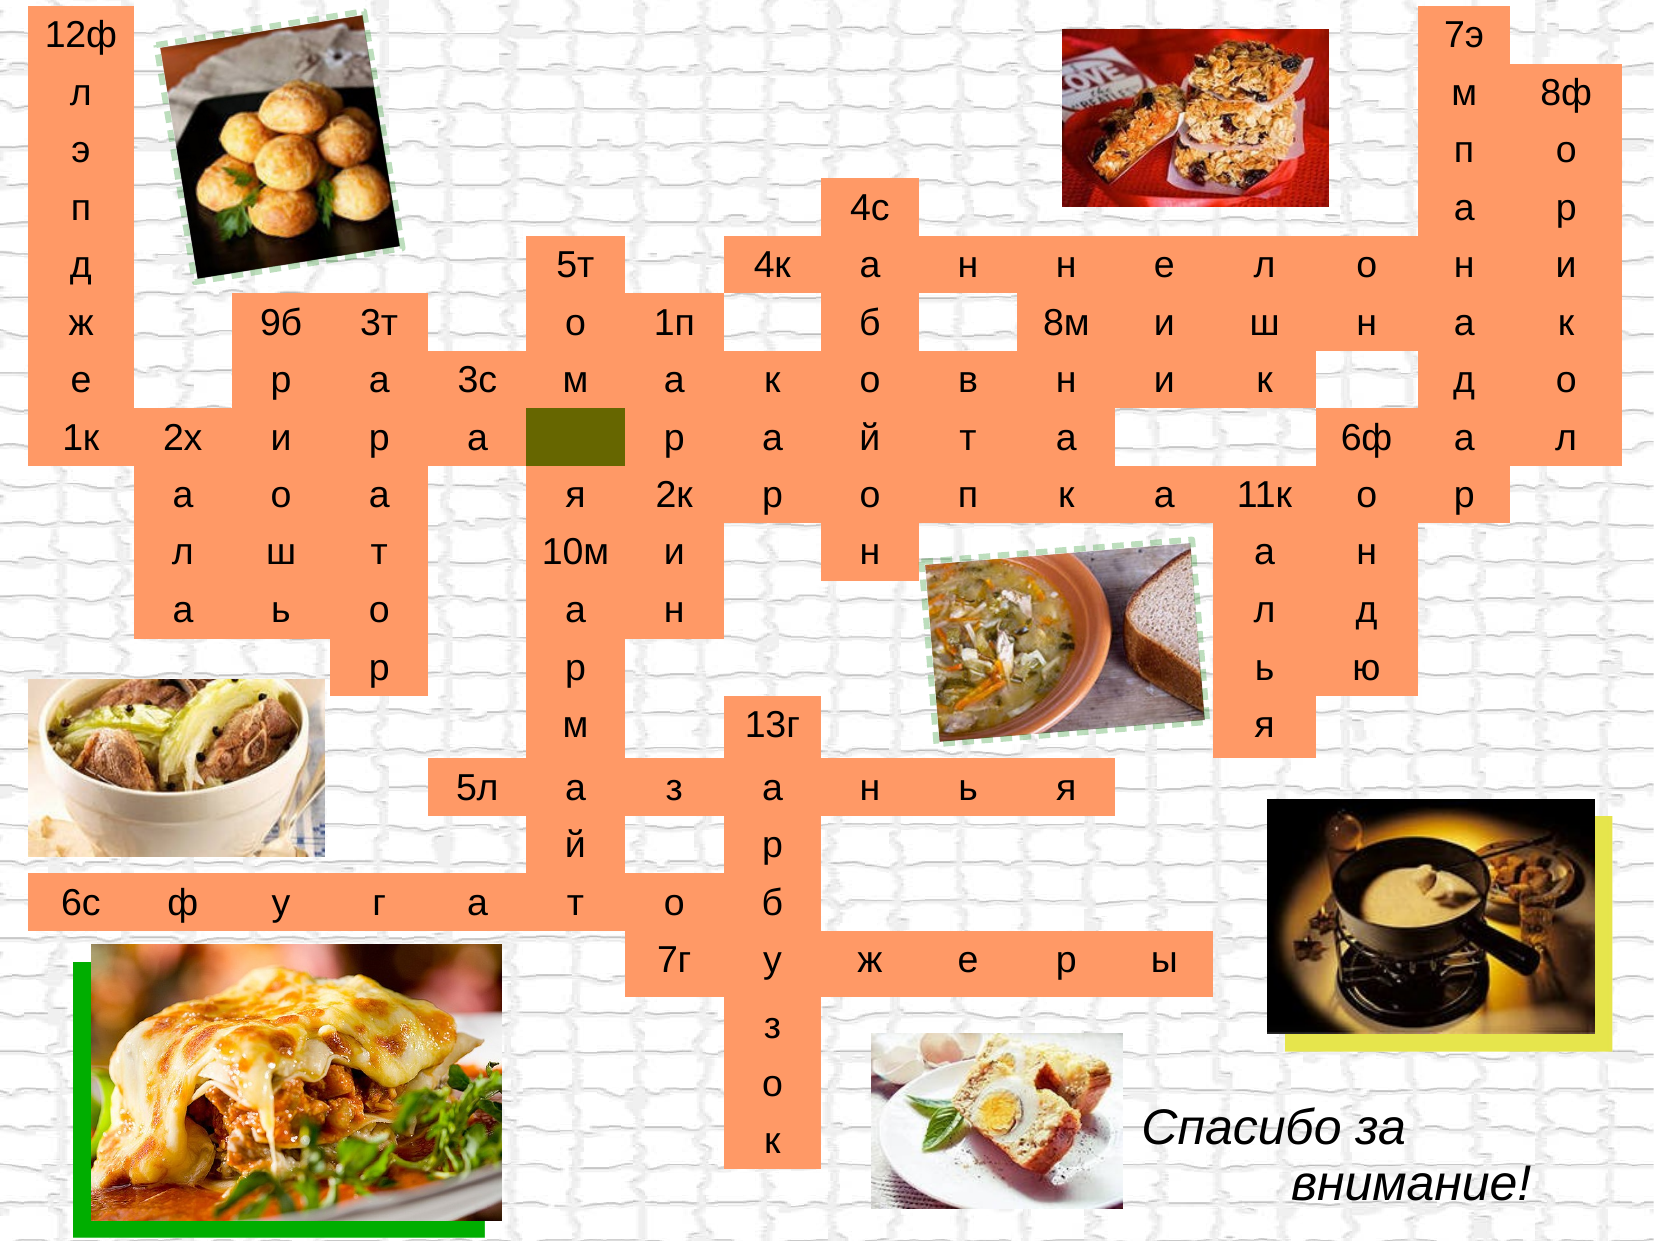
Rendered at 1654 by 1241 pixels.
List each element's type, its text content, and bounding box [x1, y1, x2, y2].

table_cell а [625, 351, 724, 408]
table_cell [1115, 523, 1213, 581]
table_cell [821, 581, 919, 639]
table_cell [1213, 1054, 1316, 1099]
table_cell к [1510, 293, 1622, 351]
table_cell [821, 121, 919, 178]
table_cell [526, 121, 625, 178]
table_cell [330, 758, 428, 816]
table_cell и [232, 408, 330, 466]
table_cell я [1213, 696, 1316, 758]
table_cell [1418, 639, 1510, 696]
table_cell е [1115, 236, 1213, 293]
table_cell м [526, 351, 625, 408]
table_cell г [330, 873, 428, 931]
table_cell [330, 931, 428, 944]
table_cell [821, 639, 919, 696]
table_cell [232, 639, 330, 696]
table_cell [134, 64, 169, 121]
table_cell [1510, 1054, 1622, 1099]
table_cell у [232, 873, 330, 931]
table_cell [1115, 873, 1213, 931]
table_cell л [134, 523, 232, 581]
table_cell [919, 639, 935, 696]
table_cell [625, 696, 724, 758]
table_header [1115, 6, 1213, 29]
table_cell [526, 931, 625, 997]
table_cell [1195, 581, 1213, 639]
table_cell д [1316, 581, 1418, 639]
table_cell н [1418, 236, 1510, 293]
table_cell а [428, 408, 526, 466]
table_cell [919, 523, 1017, 563]
table_cell [919, 293, 1017, 351]
table_cell [1017, 523, 1115, 555]
table_cell [134, 931, 232, 944]
table_cell [1613, 873, 1622, 931]
table_cell н [1316, 293, 1418, 351]
table_cell е [919, 931, 1017, 997]
table_cell к [724, 351, 821, 408]
table_cell [381, 121, 428, 178]
table_cell [134, 857, 232, 873]
table_cell [1510, 466, 1622, 523]
table_cell [325, 758, 330, 816]
table_cell [428, 639, 526, 696]
table_cell [428, 931, 526, 997]
table_cell [526, 997, 625, 1054]
table_cell а [428, 873, 526, 931]
table_cell [821, 1112, 871, 1169]
table_cell к [1213, 351, 1316, 408]
table_cell к [724, 1112, 821, 1169]
table_cell [1213, 997, 1316, 1054]
table_cell [1115, 997, 1213, 1054]
table_cell [1510, 523, 1622, 581]
table_cell т [526, 873, 625, 931]
table_cell [919, 873, 1017, 931]
table_cell 3с [428, 351, 526, 408]
table_cell р [330, 408, 428, 466]
table_cell [1510, 997, 1622, 1054]
table_cell ж [821, 931, 919, 997]
table_cell н [625, 581, 724, 639]
table_header [134, 6, 232, 64]
table_cell [1316, 178, 1418, 236]
table_cell р [724, 816, 821, 873]
table_cell о [526, 293, 625, 351]
table_cell [134, 639, 232, 679]
table_cell ь [1213, 639, 1316, 696]
table_cell а [526, 581, 625, 639]
table_cell [1510, 696, 1622, 758]
table_header [919, 6, 1017, 64]
table_cell з [625, 758, 724, 816]
table_cell н [821, 758, 919, 816]
table_cell [28, 857, 134, 873]
table_cell ь [919, 758, 1017, 816]
table_cell [919, 572, 925, 579]
table_cell 13г [724, 696, 821, 758]
table_cell 10м [526, 523, 625, 581]
table_cell [28, 581, 134, 639]
table_cell [28, 1054, 73, 1112]
table_cell [919, 178, 1017, 236]
table_cell н [1316, 523, 1418, 581]
table_cell т [919, 408, 1017, 466]
table_header 12ф [28, 6, 134, 64]
table_cell п [28, 178, 134, 236]
table_cell о [330, 581, 428, 639]
table_cell [1418, 696, 1510, 758]
table_cell [428, 293, 526, 351]
table_cell 2к [625, 466, 724, 523]
table_cell [919, 64, 1017, 121]
table_cell п [1418, 121, 1510, 178]
table_cell [1115, 207, 1213, 236]
table_header [526, 6, 625, 64]
table_cell ш [232, 523, 330, 581]
table_cell [390, 178, 428, 236]
table_cell [502, 1112, 526, 1169]
table_cell [919, 696, 1017, 758]
table_cell [821, 1054, 871, 1112]
table_cell [919, 581, 930, 639]
table_cell [625, 1112, 724, 1169]
table_cell а [1213, 523, 1316, 581]
table_cell [1115, 816, 1213, 873]
table_cell д [28, 236, 134, 293]
table_cell ы [1115, 931, 1213, 997]
picture [1062, 29, 1329, 207]
table_cell о [1316, 466, 1418, 523]
table_cell [1213, 207, 1316, 236]
table_cell 4к [724, 236, 821, 293]
table_cell а [724, 408, 821, 466]
table_cell [625, 64, 724, 121]
table_cell о [724, 1054, 821, 1112]
table_cell [325, 696, 330, 758]
table_cell [1213, 408, 1316, 466]
table_cell [1213, 816, 1267, 873]
table_cell [428, 64, 526, 121]
table_cell [1418, 523, 1510, 581]
table_header [1017, 6, 1115, 64]
table_cell о [625, 873, 724, 931]
picture [1267, 799, 1595, 1034]
table_cell [428, 696, 526, 758]
picture [0, 0, 1654, 1241]
table_header 7э [1418, 6, 1510, 64]
table_cell [1115, 408, 1213, 466]
table_cell й [526, 816, 625, 873]
table_cell н [1017, 351, 1115, 408]
table_cell [724, 523, 821, 581]
table_cell 8ф [1510, 64, 1622, 121]
table_cell 6с [28, 873, 134, 931]
table_cell [1213, 873, 1267, 931]
table_cell л [28, 64, 134, 121]
table_cell и [1510, 236, 1622, 293]
table_cell [526, 178, 625, 236]
table_cell и [625, 523, 724, 581]
table_cell [1017, 121, 1062, 178]
table_cell у [724, 931, 821, 997]
table_cell 1к [28, 408, 134, 466]
table_cell [1510, 639, 1622, 696]
table_header [625, 6, 724, 64]
table_cell о [232, 466, 330, 523]
table_cell [625, 997, 724, 1054]
table_cell [428, 121, 526, 178]
table_cell а [1017, 408, 1115, 466]
table_cell [1115, 758, 1213, 816]
table_header [1510, 6, 1622, 64]
table_cell [1316, 696, 1418, 758]
table_cell р [330, 639, 428, 696]
table_cell й [821, 408, 919, 466]
table_cell о [821, 351, 919, 408]
table_cell [1017, 873, 1115, 931]
table_cell [134, 121, 178, 178]
table_cell ф [134, 873, 232, 931]
table_cell 8м [1017, 293, 1115, 351]
table_cell [428, 581, 526, 639]
table_cell б [821, 293, 919, 351]
table_cell [330, 696, 428, 758]
table_cell ь [232, 581, 330, 639]
table_cell [134, 178, 188, 236]
table_cell [330, 236, 428, 293]
table_cell 11к [1213, 466, 1316, 523]
table_cell [1316, 351, 1418, 408]
table_cell н [1017, 236, 1115, 293]
table_cell о [821, 466, 919, 523]
table_cell [821, 696, 919, 758]
table_cell е [28, 351, 134, 408]
table_cell м [1418, 64, 1510, 121]
table_cell о [1510, 351, 1622, 408]
table_cell м [526, 696, 625, 758]
table_cell [821, 997, 919, 1054]
table_cell [1418, 581, 1510, 639]
table_cell [526, 408, 625, 466]
table_cell и [1115, 351, 1213, 408]
table_cell в [919, 351, 1017, 408]
table_cell [1329, 121, 1418, 178]
table_cell [919, 121, 1017, 178]
table_cell [428, 816, 526, 873]
table_cell [821, 873, 919, 931]
table_cell [724, 121, 821, 178]
table_cell а [821, 236, 919, 293]
table_header [330, 6, 428, 64]
table_cell [919, 816, 1017, 873]
table_cell [1316, 1054, 1418, 1099]
table_cell д [1418, 351, 1510, 408]
table_cell [330, 816, 428, 873]
table_cell [502, 997, 526, 1054]
table_cell [1017, 178, 1115, 236]
table_header [232, 6, 330, 33]
table_header [724, 6, 821, 64]
table_cell [724, 581, 821, 639]
table_cell р [1510, 178, 1622, 236]
table_cell о [1316, 236, 1418, 293]
table_cell [1115, 696, 1213, 758]
table_cell а [1115, 466, 1213, 523]
table_cell а [330, 351, 428, 408]
table_cell [1316, 758, 1418, 799]
table_cell [1199, 639, 1213, 696]
table_cell [428, 523, 526, 581]
table_cell р [625, 408, 724, 466]
table_cell [1613, 816, 1622, 873]
table_cell з [724, 997, 821, 1054]
table_cell а [134, 581, 232, 639]
table_cell [1017, 816, 1115, 873]
table_cell [724, 178, 821, 236]
table_cell 5т [526, 236, 625, 293]
table_cell [1418, 1054, 1510, 1099]
table_cell [428, 466, 526, 523]
table_cell л [1213, 236, 1316, 293]
table_cell р [1017, 931, 1115, 997]
table_cell [1510, 581, 1622, 639]
table_cell [428, 236, 526, 293]
table_header [821, 6, 919, 64]
table_cell а [134, 466, 232, 523]
table_cell р [724, 466, 821, 523]
table_cell [625, 121, 724, 178]
table_cell и [1115, 293, 1213, 351]
table_cell э [28, 121, 134, 178]
table_cell [28, 466, 134, 523]
table_cell 2х [134, 408, 232, 466]
table_cell а [526, 758, 625, 816]
table_cell [625, 639, 724, 696]
table_cell [625, 178, 724, 236]
table_cell 5л [428, 758, 526, 816]
table_cell ж [28, 293, 134, 351]
table_cell [919, 997, 1017, 1033]
table_cell я [526, 466, 625, 523]
table_cell [28, 639, 134, 679]
table_cell 6ф [1316, 408, 1418, 466]
table_cell 1п [625, 293, 724, 351]
table_cell [1418, 758, 1510, 799]
table_cell [502, 1054, 526, 1112]
table_cell [134, 293, 232, 351]
table_cell [526, 64, 625, 121]
table_cell т [330, 523, 428, 581]
table_cell [428, 178, 526, 236]
table_cell [821, 816, 919, 873]
table_cell [1213, 758, 1316, 816]
table_cell о [1510, 121, 1622, 178]
table_cell [134, 351, 232, 408]
table_cell а [1418, 178, 1510, 236]
table_cell [625, 236, 724, 293]
table_cell 9б [232, 293, 330, 351]
table_cell 7г [625, 931, 724, 997]
table_cell [232, 931, 330, 944]
table_cell а [1418, 293, 1510, 351]
table_cell [371, 64, 428, 121]
table_cell я [1017, 758, 1115, 816]
table_cell [1213, 931, 1267, 997]
table_cell [1017, 64, 1062, 121]
table_cell [724, 64, 821, 121]
table_cell [526, 1112, 625, 1169]
table_cell [724, 293, 821, 351]
table_cell [28, 523, 134, 581]
table_cell [625, 816, 724, 873]
table_cell [28, 931, 134, 997]
table_cell а [330, 466, 428, 523]
table_cell [1017, 728, 1115, 758]
table_cell р [526, 639, 625, 696]
table_cell [821, 64, 919, 121]
table_cell л [1213, 581, 1316, 639]
table_cell 4с [821, 178, 919, 236]
table_cell 3т [330, 293, 428, 351]
table_cell б [724, 873, 821, 931]
table_cell н [919, 236, 1017, 293]
table_cell [232, 259, 330, 293]
table_cell а [724, 758, 821, 816]
table_cell [526, 1054, 625, 1112]
table_cell к [1017, 466, 1115, 523]
table_cell [134, 236, 232, 293]
table_header [1316, 6, 1418, 64]
title Спасибо за внимание! [1122, 1099, 1654, 1211]
table_cell [724, 639, 821, 696]
picture [159, 14, 400, 279]
table_cell ш [1213, 293, 1316, 351]
picture [924, 542, 1205, 742]
table_cell [28, 997, 73, 1054]
table_cell [1017, 997, 1115, 1033]
table_header [428, 6, 526, 64]
table_header [1213, 6, 1316, 29]
table_cell [28, 1112, 73, 1169]
table_cell [1613, 931, 1622, 997]
table_cell [625, 1054, 724, 1112]
table_cell [1123, 1054, 1213, 1099]
table_cell ю [1316, 639, 1418, 696]
table_cell р [232, 351, 330, 408]
table_cell л [1510, 408, 1622, 466]
table_cell [1329, 64, 1418, 121]
table_cell [1510, 758, 1622, 816]
table_cell н [821, 523, 919, 581]
table_cell [232, 816, 330, 873]
table_cell р [1418, 466, 1510, 523]
table_cell п [919, 466, 1017, 523]
table_cell а [1418, 408, 1510, 466]
